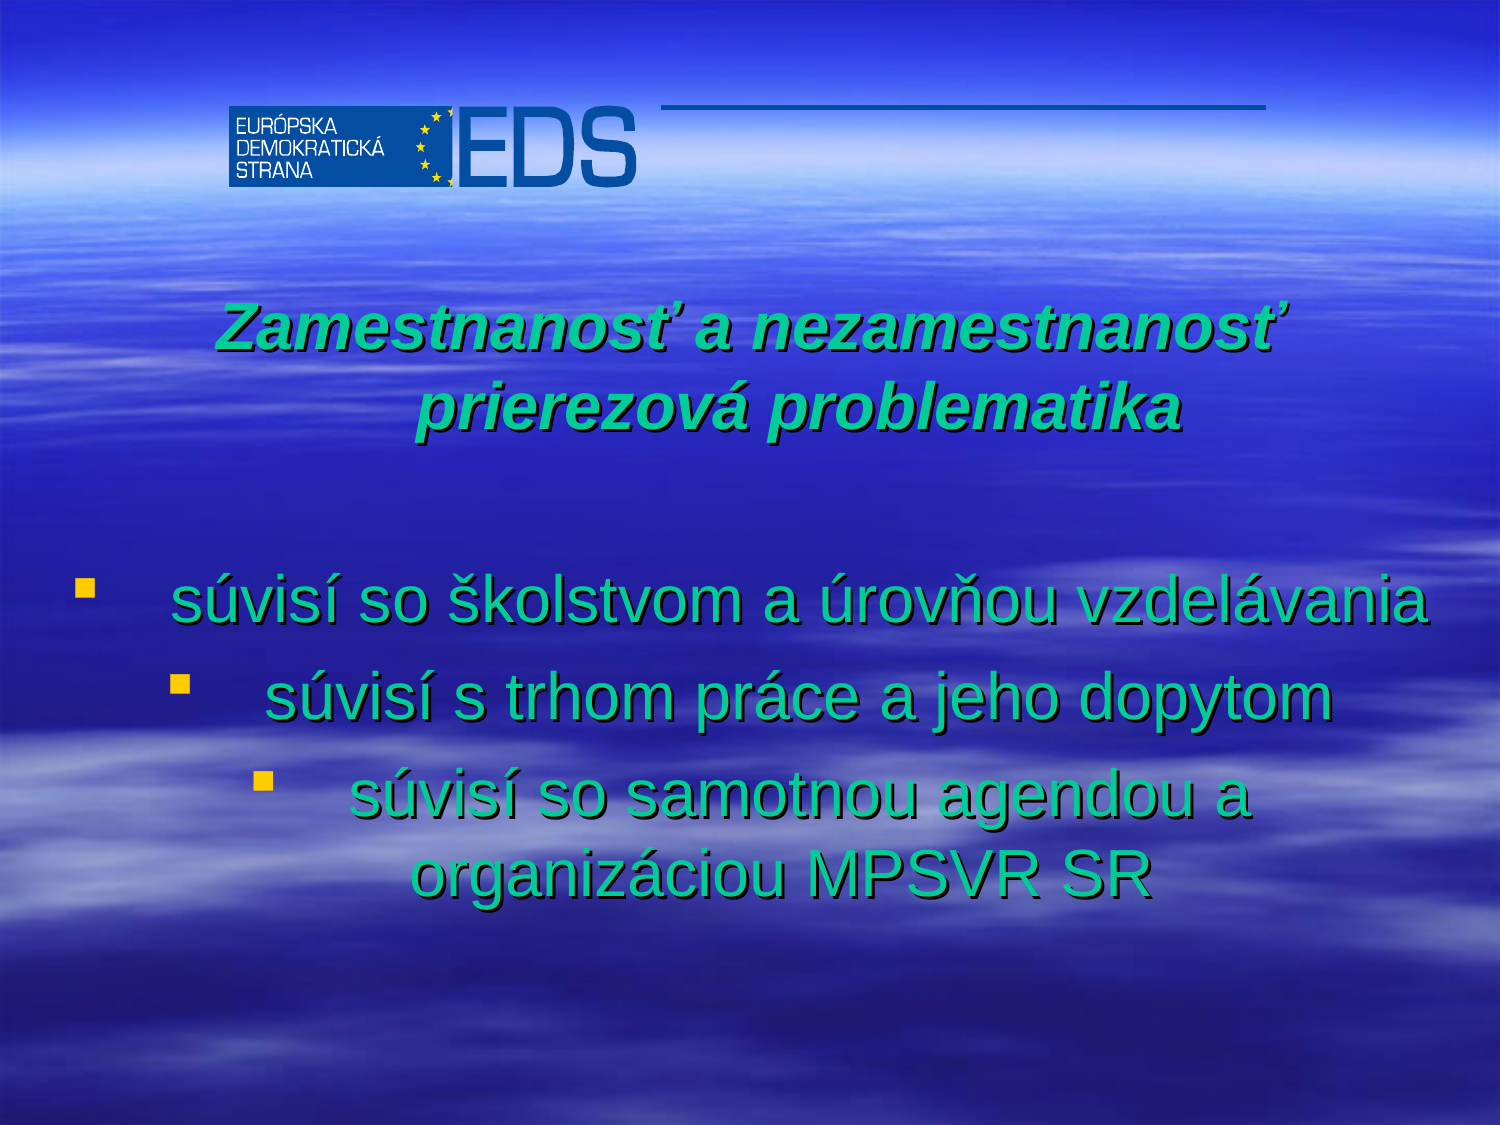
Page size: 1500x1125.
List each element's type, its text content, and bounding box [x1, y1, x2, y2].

picture [0, 0, 1500, 1125]
list Zamestnanosť a nezamestnanosť prierezová problematika súvisí so školstvom a úrovňou vzdelávania súvisí s trhom práce a jeho dopytom súvisí so samotnou agendou a organizáciou MPSVR SR [49, 274, 1451, 1001]
